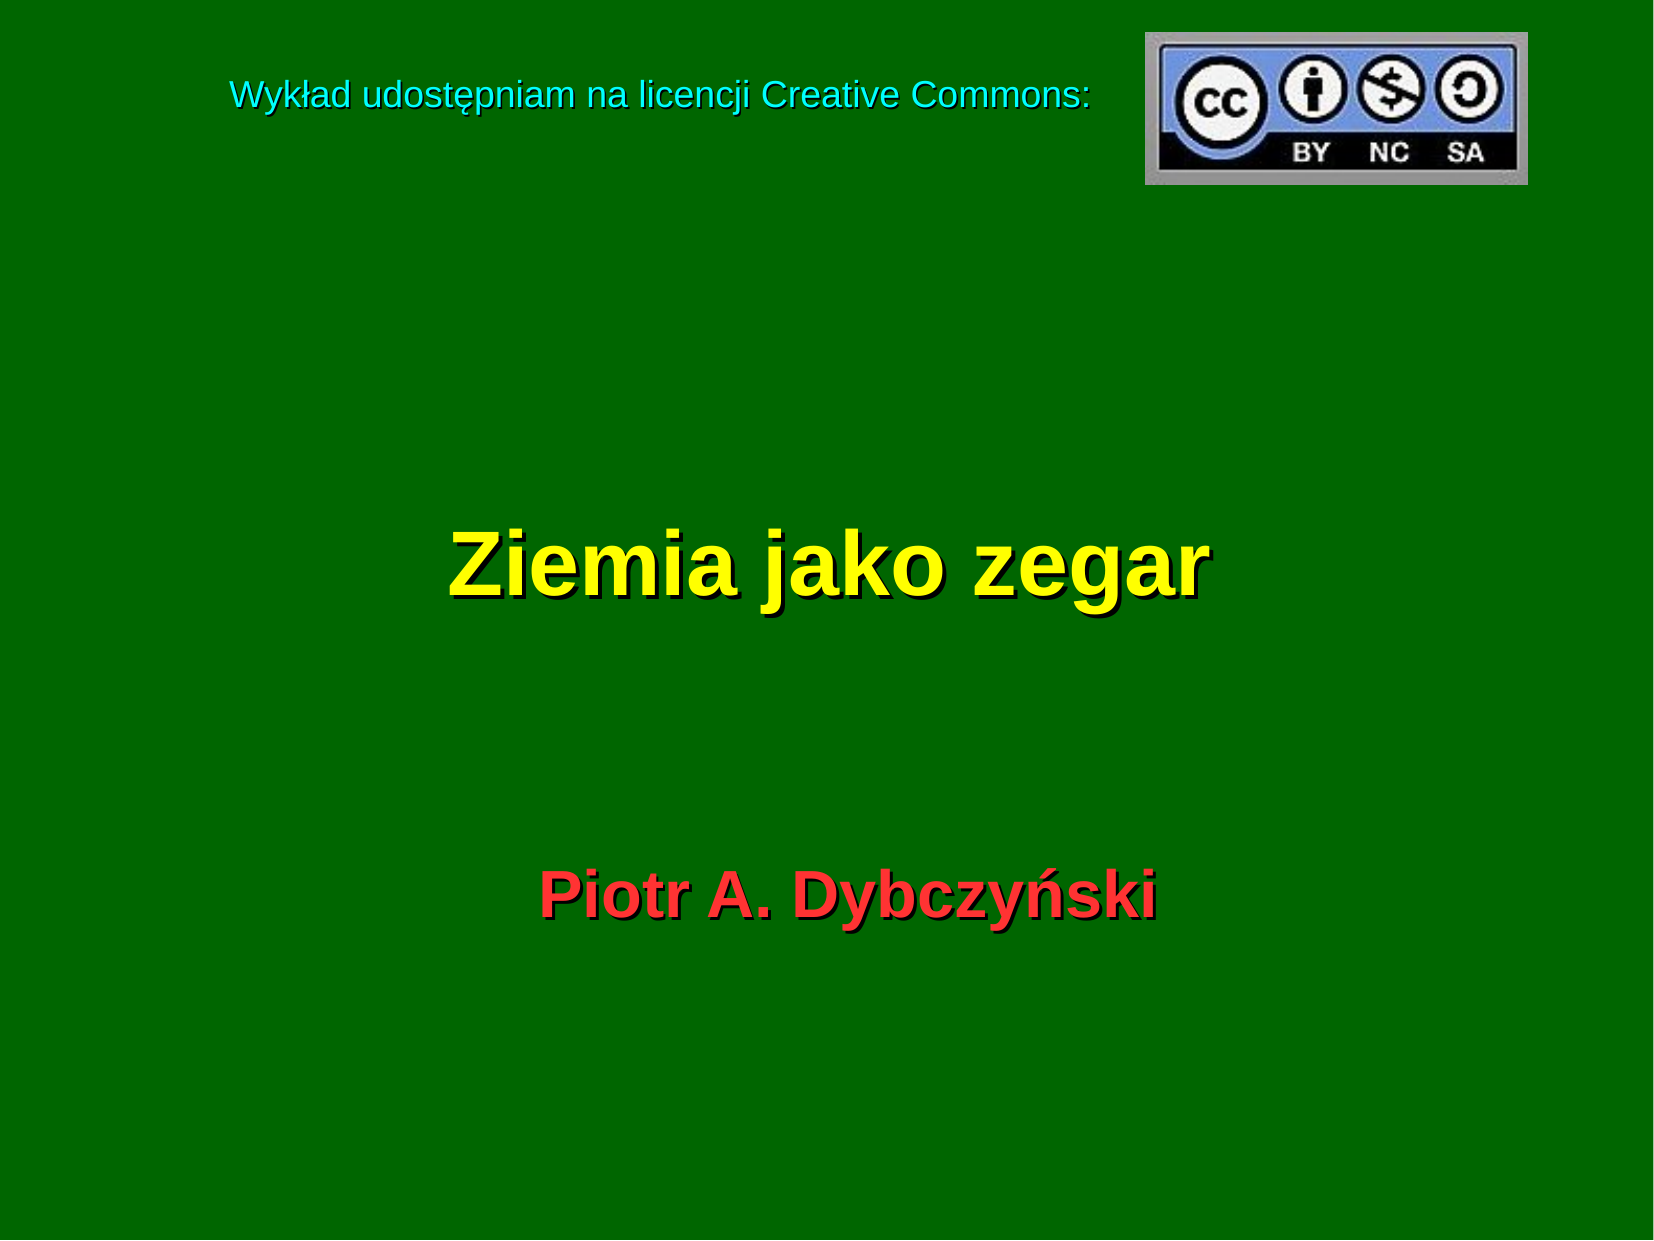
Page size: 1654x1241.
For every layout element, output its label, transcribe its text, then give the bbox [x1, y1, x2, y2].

title Ziemia jako zegar [85, 467, 1574, 661]
text_box Piotr A. Dybczyński [523, 849, 1175, 940]
text_box Wykład udostępniam na licencji Creative Commons: [229, 48, 1131, 142]
picture [1145, 32, 1528, 185]
